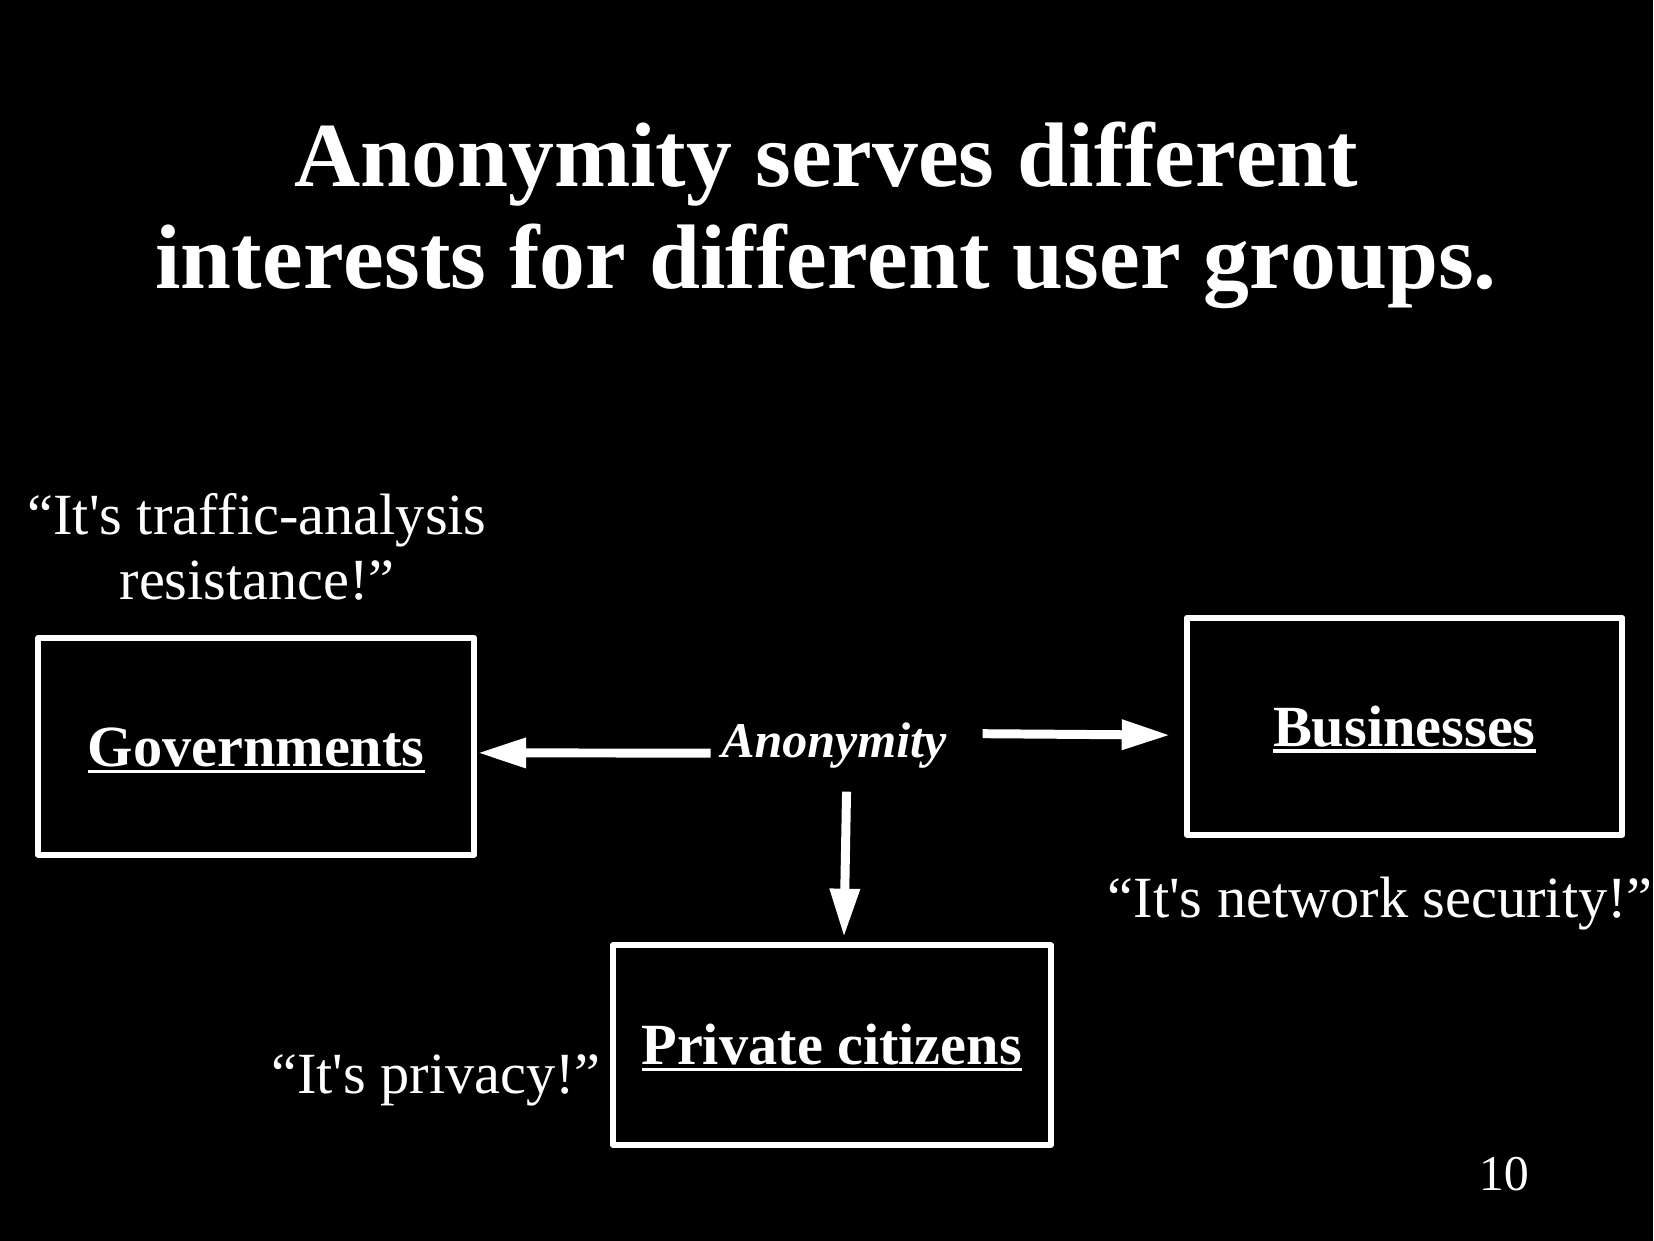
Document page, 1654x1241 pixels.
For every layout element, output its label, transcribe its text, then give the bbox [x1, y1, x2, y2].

text_box Private citizens [612, 945, 1051, 1145]
text_box “It's privacy!” [271, 1041, 602, 1112]
text_box Businesses [1186, 617, 1623, 835]
text_box Governments [38, 637, 475, 855]
text_box “It's traffic-analysis resistance!” [27, 482, 488, 624]
title Anonymity serves different interests for different user groups. [121, 86, 1534, 327]
text_box Anonymity [632, 668, 1036, 813]
text_box “It's network security!” [1107, 865, 1653, 936]
